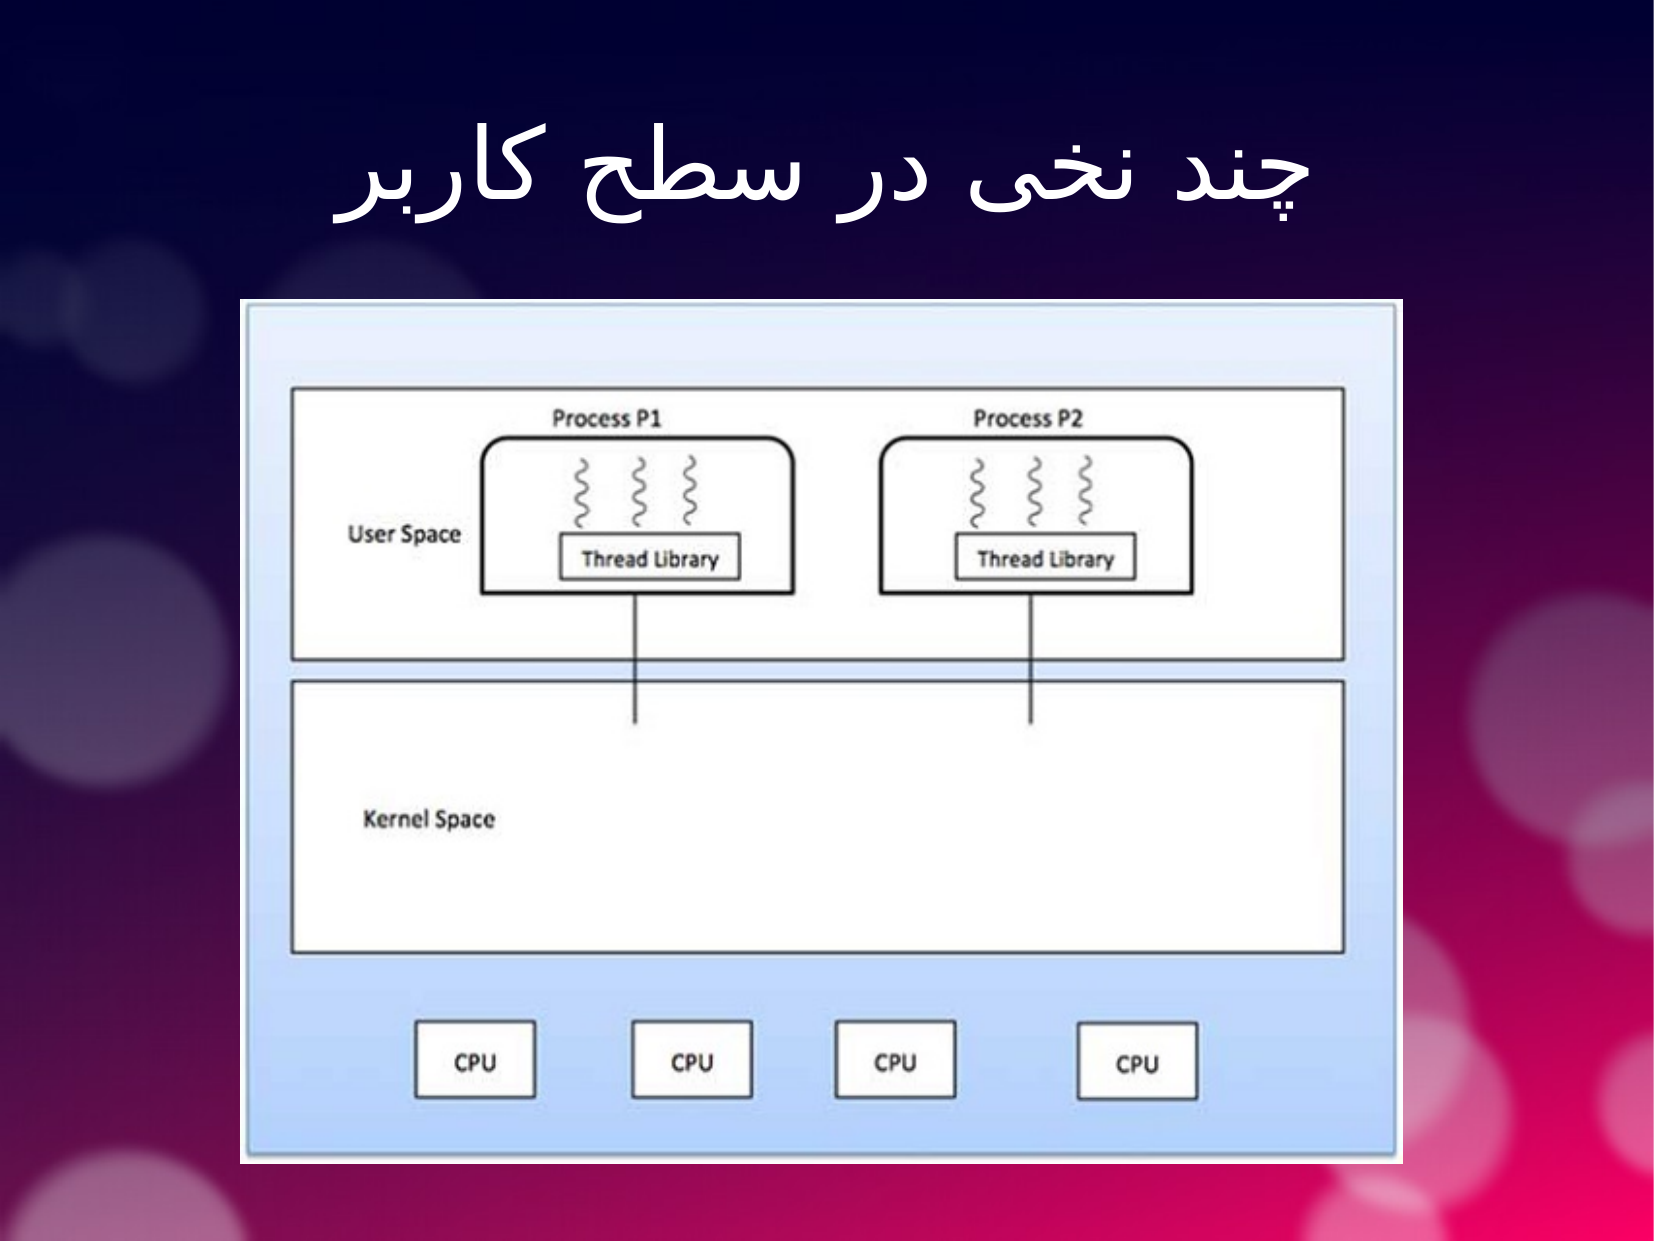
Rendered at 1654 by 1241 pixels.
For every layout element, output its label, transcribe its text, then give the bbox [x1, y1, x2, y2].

picture [0, 0, 1654, 1241]
title چند نخی در سطح کاربر [82, 61, 1571, 269]
